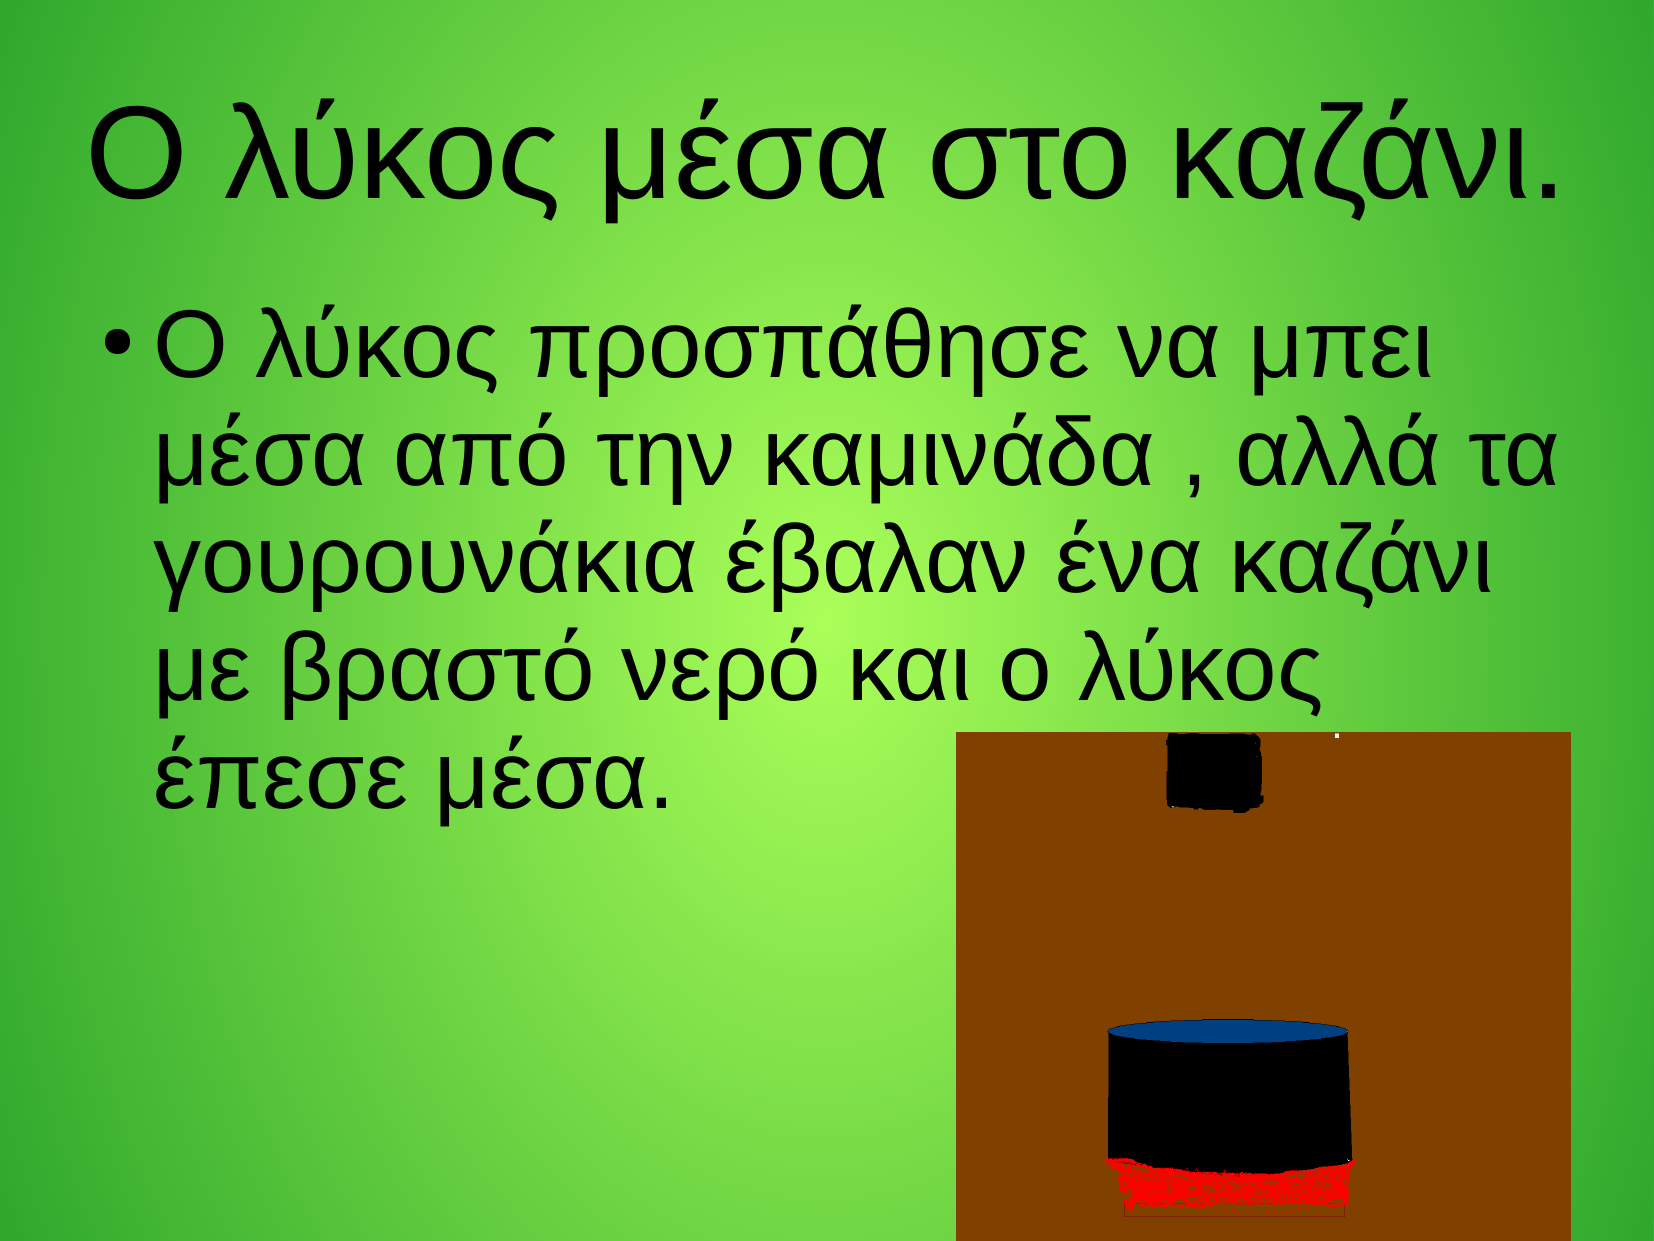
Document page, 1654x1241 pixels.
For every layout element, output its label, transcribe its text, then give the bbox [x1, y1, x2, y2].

list Ο λύκος προσπάθησε να μπει μέσα από την καμινάδα , αλλά τα γουρουνάκια έβαλαν ένα καζάνι με βραστό νερό και ο λύκος έπεσε μέσα. [82, 290, 1571, 1010]
picture [956, 732, 1571, 1241]
title Ο λύκος μέσα στο καζάνι. [82, 49, 1571, 257]
